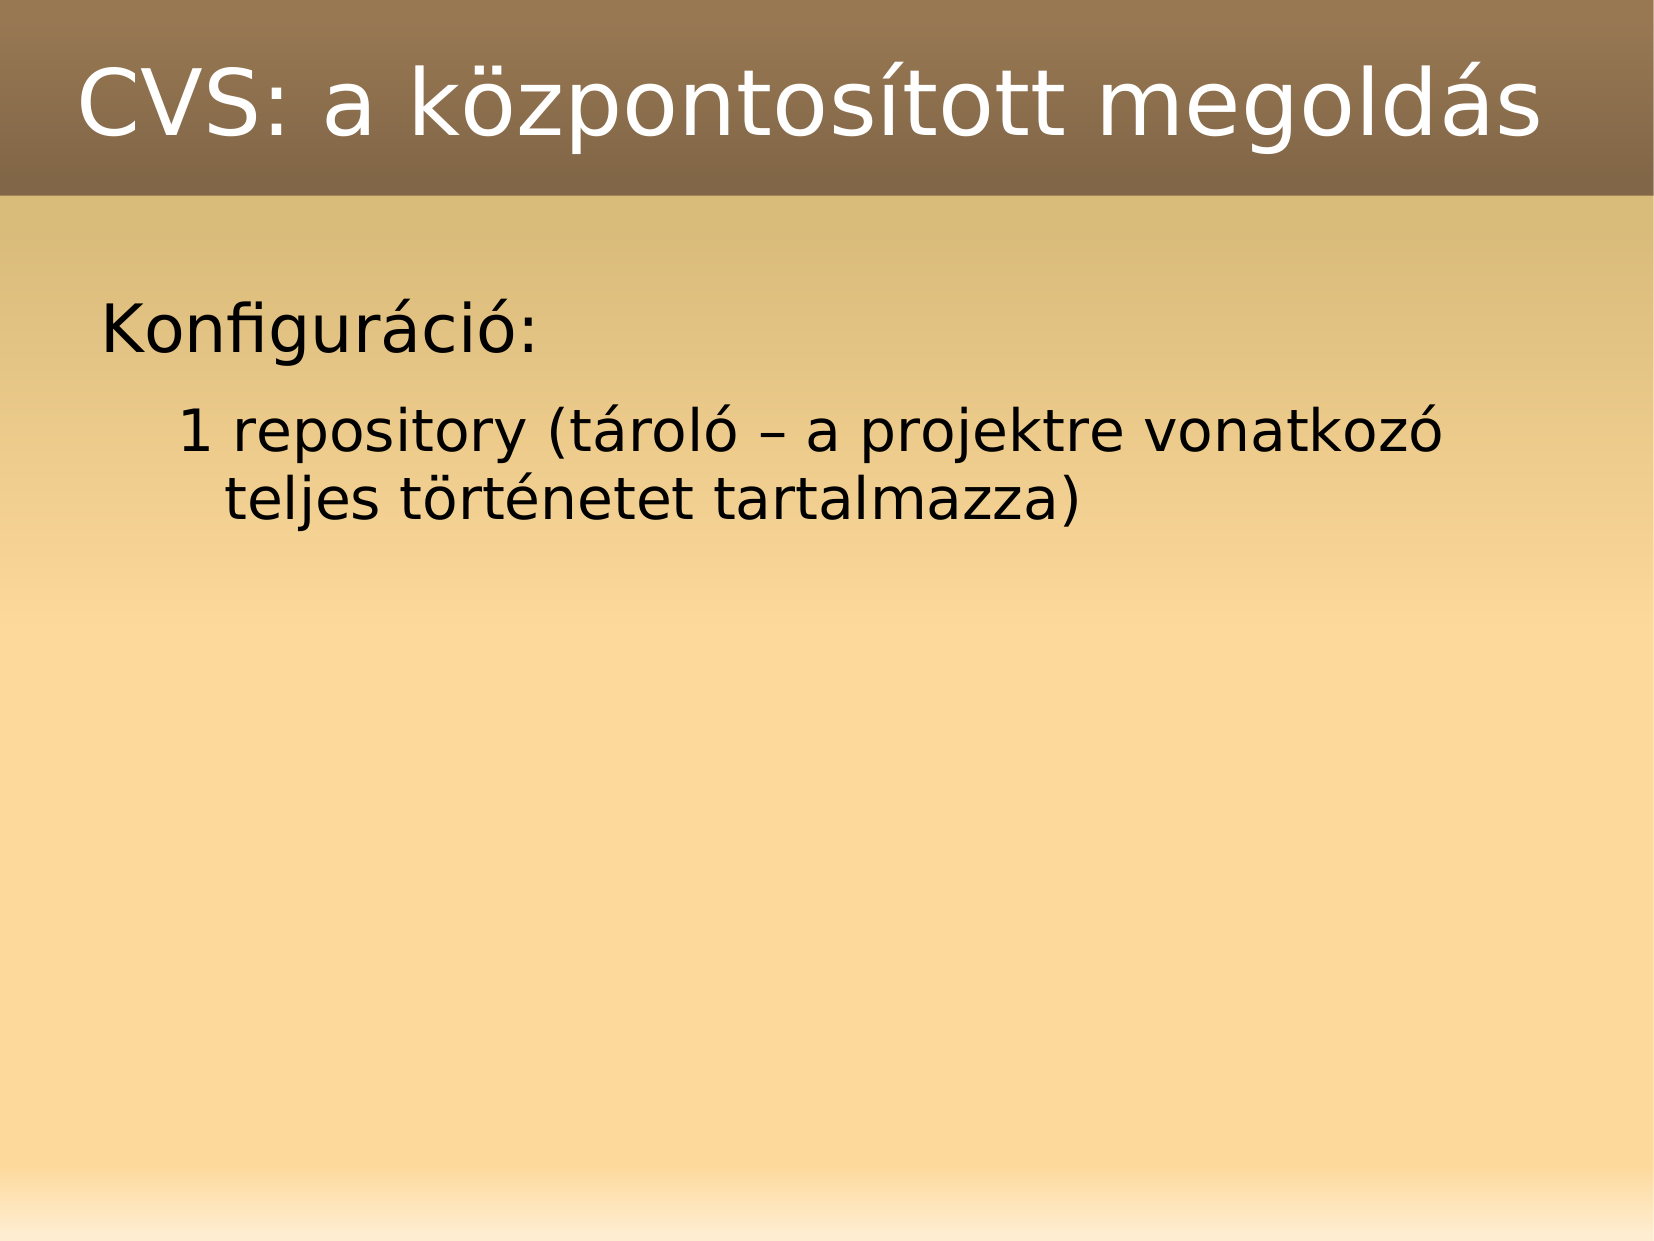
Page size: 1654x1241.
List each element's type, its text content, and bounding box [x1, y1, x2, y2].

title CVS: a központosított megoldás [76, 7, 1565, 200]
picture [0, 0, 1654, 1241]
list Konfiguráció: 1 repository (tároló – a projektre vonatkozó teljes történetet tartalmazza) [82, 290, 1571, 1094]
